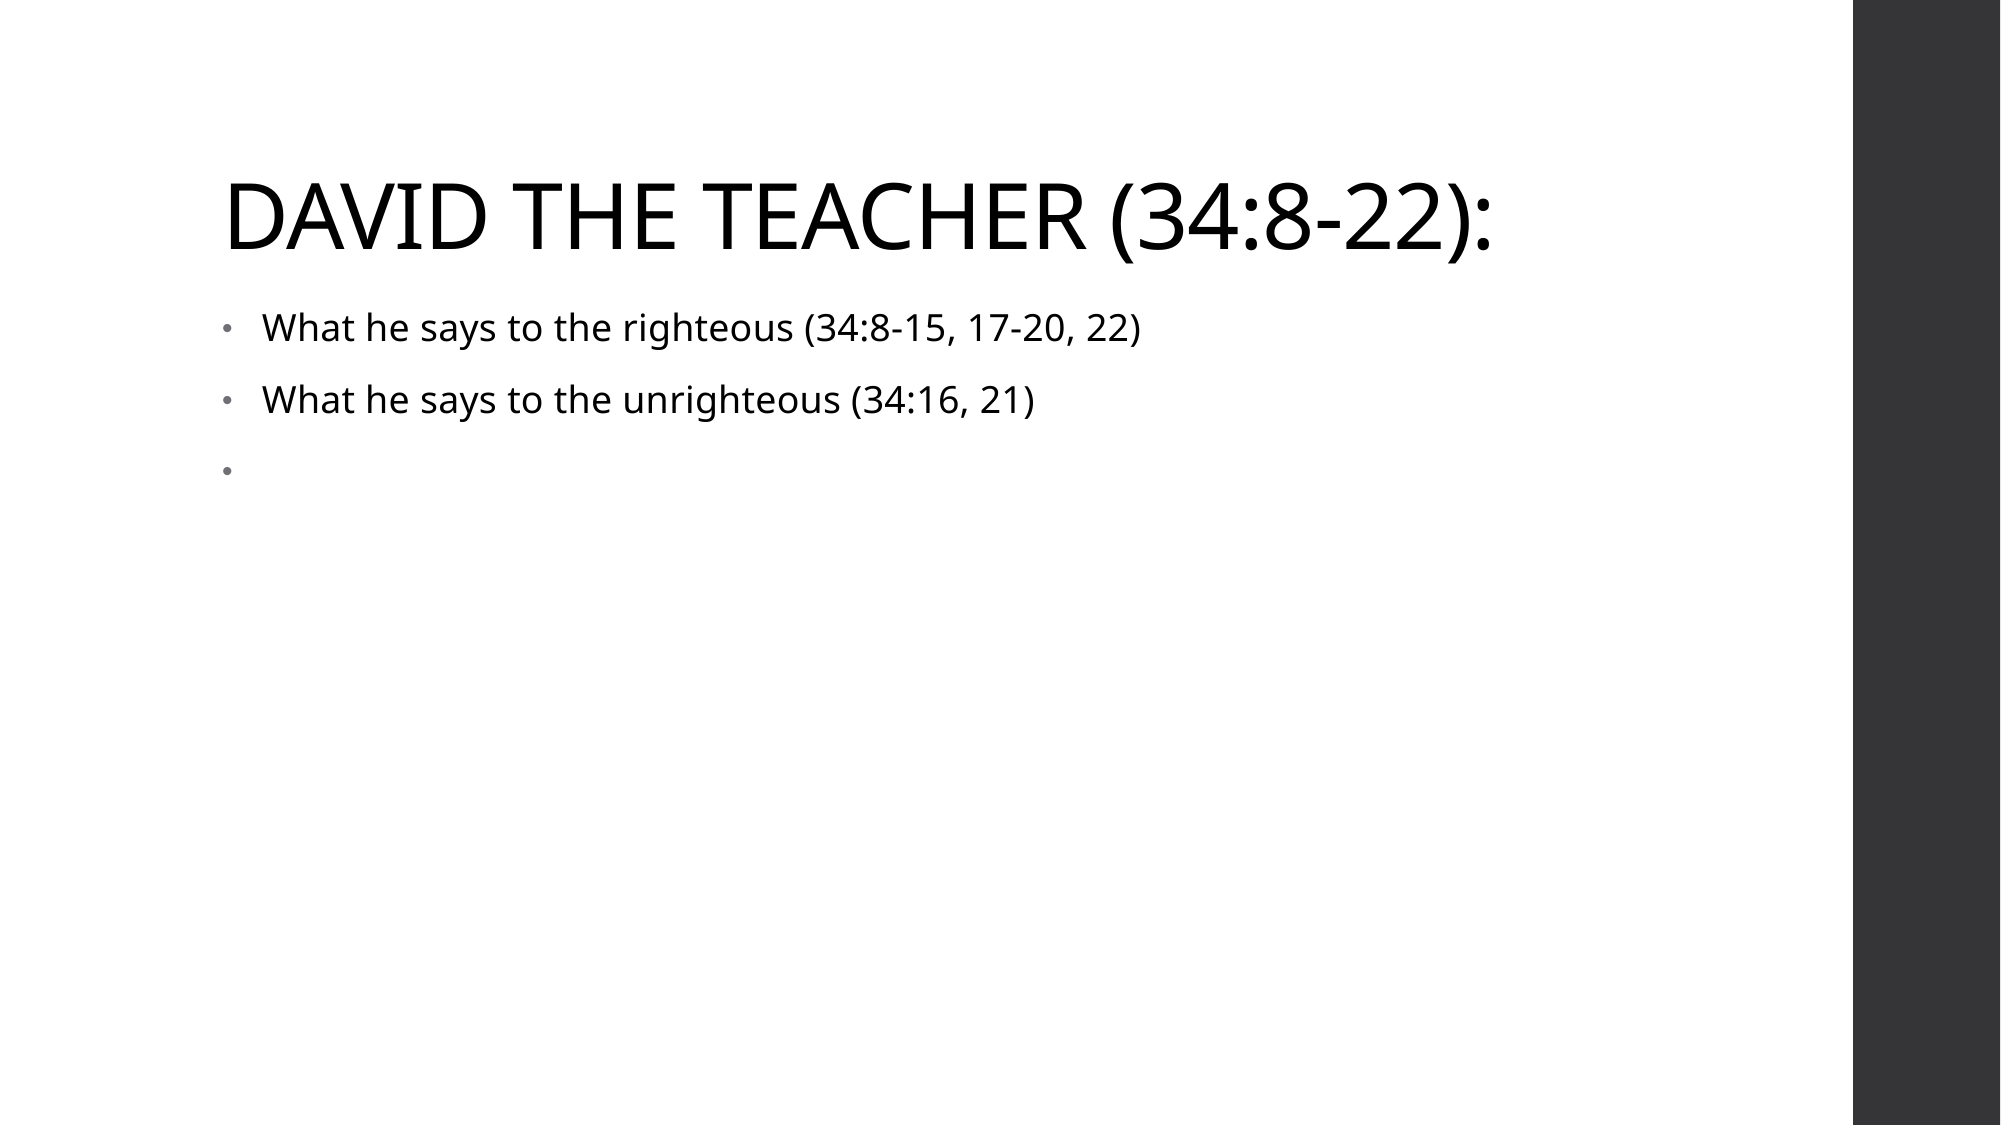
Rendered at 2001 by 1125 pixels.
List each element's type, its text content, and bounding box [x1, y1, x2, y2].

title DAVID THE TEACHER (34:8-22): [206, 60, 1797, 278]
list What he says to the righteous (34:8-15, 17-20, 22) What he says to the unrighteous (34:16, 21) [206, 299, 1617, 1014]
